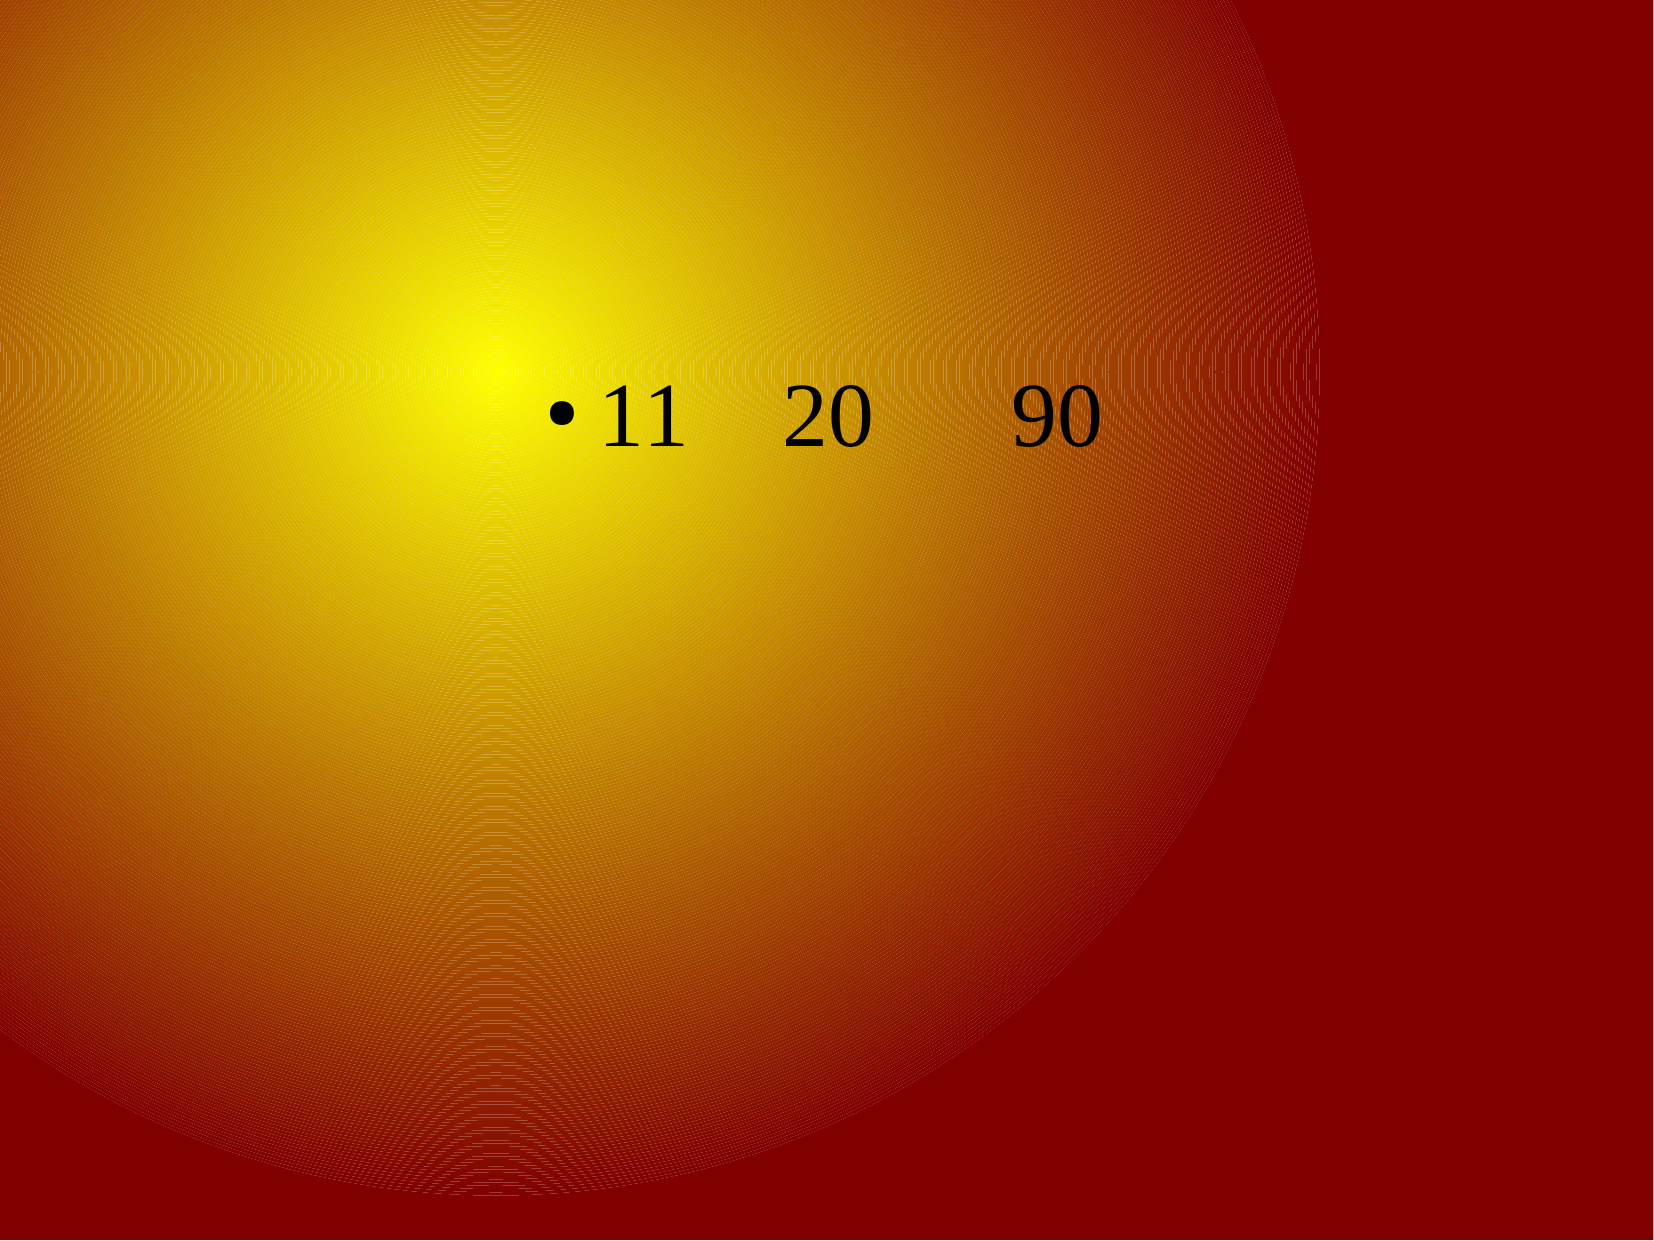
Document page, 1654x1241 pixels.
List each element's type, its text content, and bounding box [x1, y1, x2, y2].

list 11 20 90 [178, 364, 1570, 1147]
